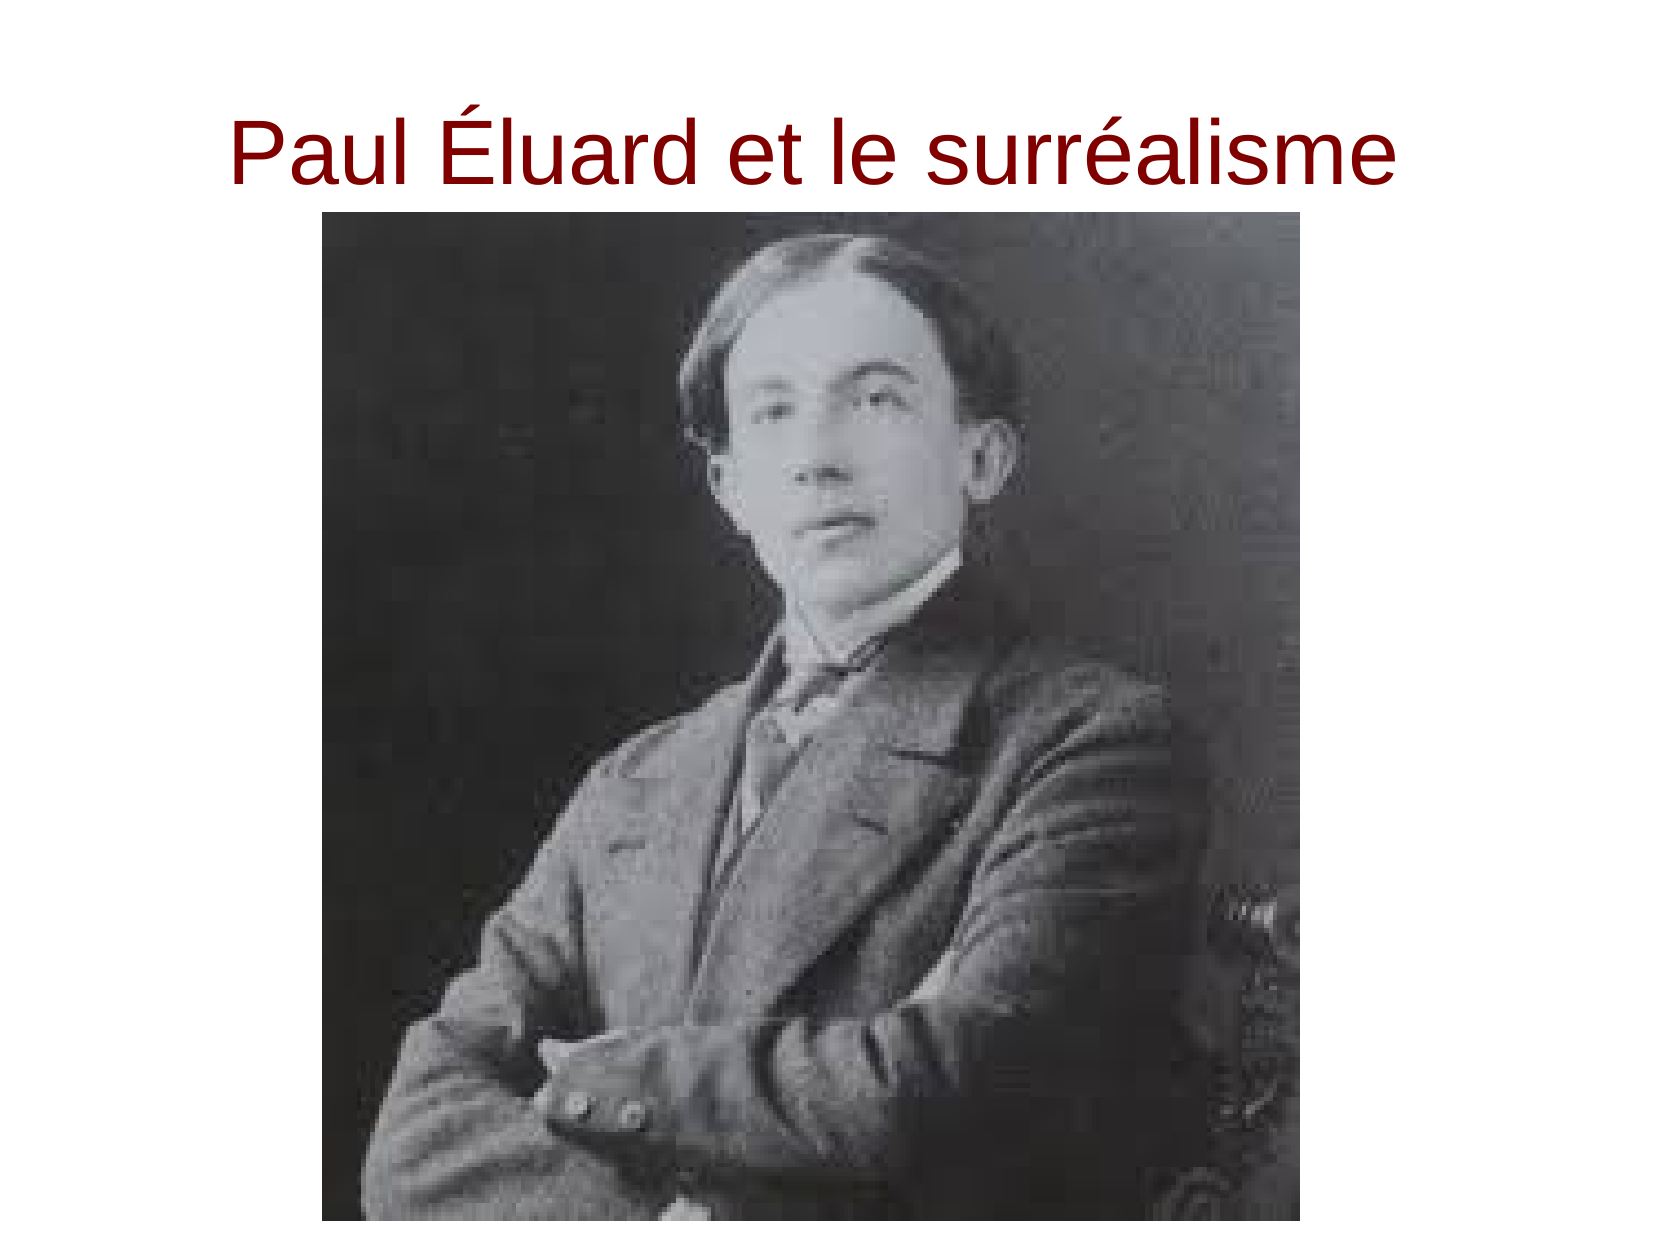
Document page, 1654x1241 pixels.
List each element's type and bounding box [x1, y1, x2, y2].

text_box [82, 49, 1571, 257]
picture [322, 212, 1300, 1221]
